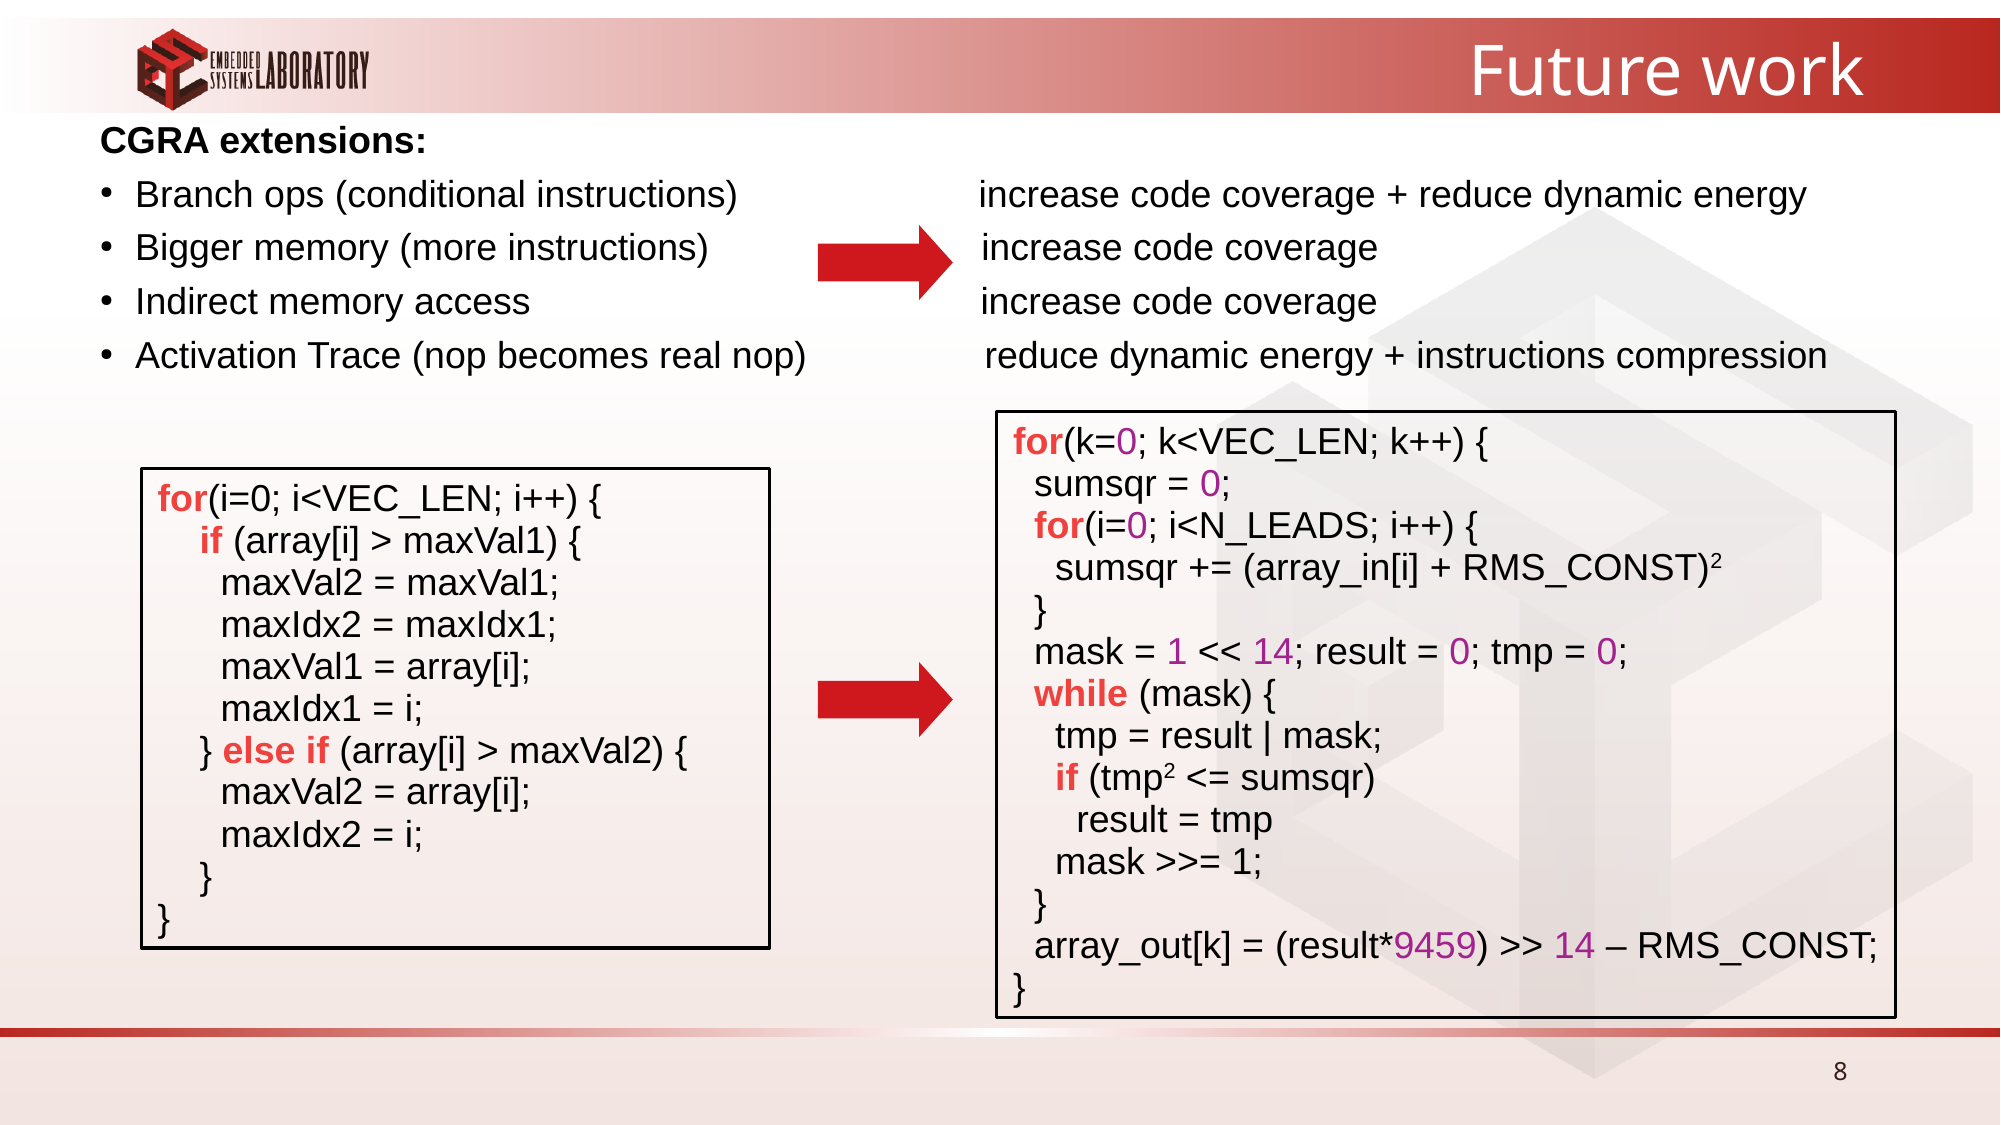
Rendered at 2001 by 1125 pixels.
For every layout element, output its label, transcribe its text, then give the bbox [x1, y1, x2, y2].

picture [1216, 1037, 1973, 1079]
picture [1216, 206, 1973, 1028]
picture [1836, 1072, 1844, 1078]
text_box [817, 224, 953, 301]
text_box for(k=0; k<VEC_LEN; k++) { sumsqr = 0; for(i=0; i<N_LEADS; i++) { sumsqr += (array_in[i] + RMS_CONST)2 } mask = 1 << 14; result = 0; tmp = 0; while (mask) { tmp = result | mask; if (tmp2 <= sumsqr) result = tmp mask >>= 1; } array_out[k] = (result*9459) >> 14 – RMS_CONST; } [996, 411, 1896, 1018]
picture [137, 28, 369, 111]
text_box CGRA extensions: Branch ops (conditional instructions) increase code coverage + reduce dynamic energy Bigger memory (more instructions) increase code coverage Indirect memory access increase code coverage Activation Trace (nop becomes real nop) reduce dynamic energy + instructions compression [85, 111, 1966, 467]
text_box for(i=0; i<VEC_LEN; i++) { if (array[i] > maxVal1) { maxVal2 = maxVal1; maxIdx2 = maxIdx1; maxVal1 = array[i]; maxIdx1 = i; } else if (array[i] > maxVal2) { maxVal2 = array[i]; maxIdx2 = i; } } [141, 468, 770, 949]
list Future work [629, 27, 1881, 111]
text_box [817, 662, 953, 738]
